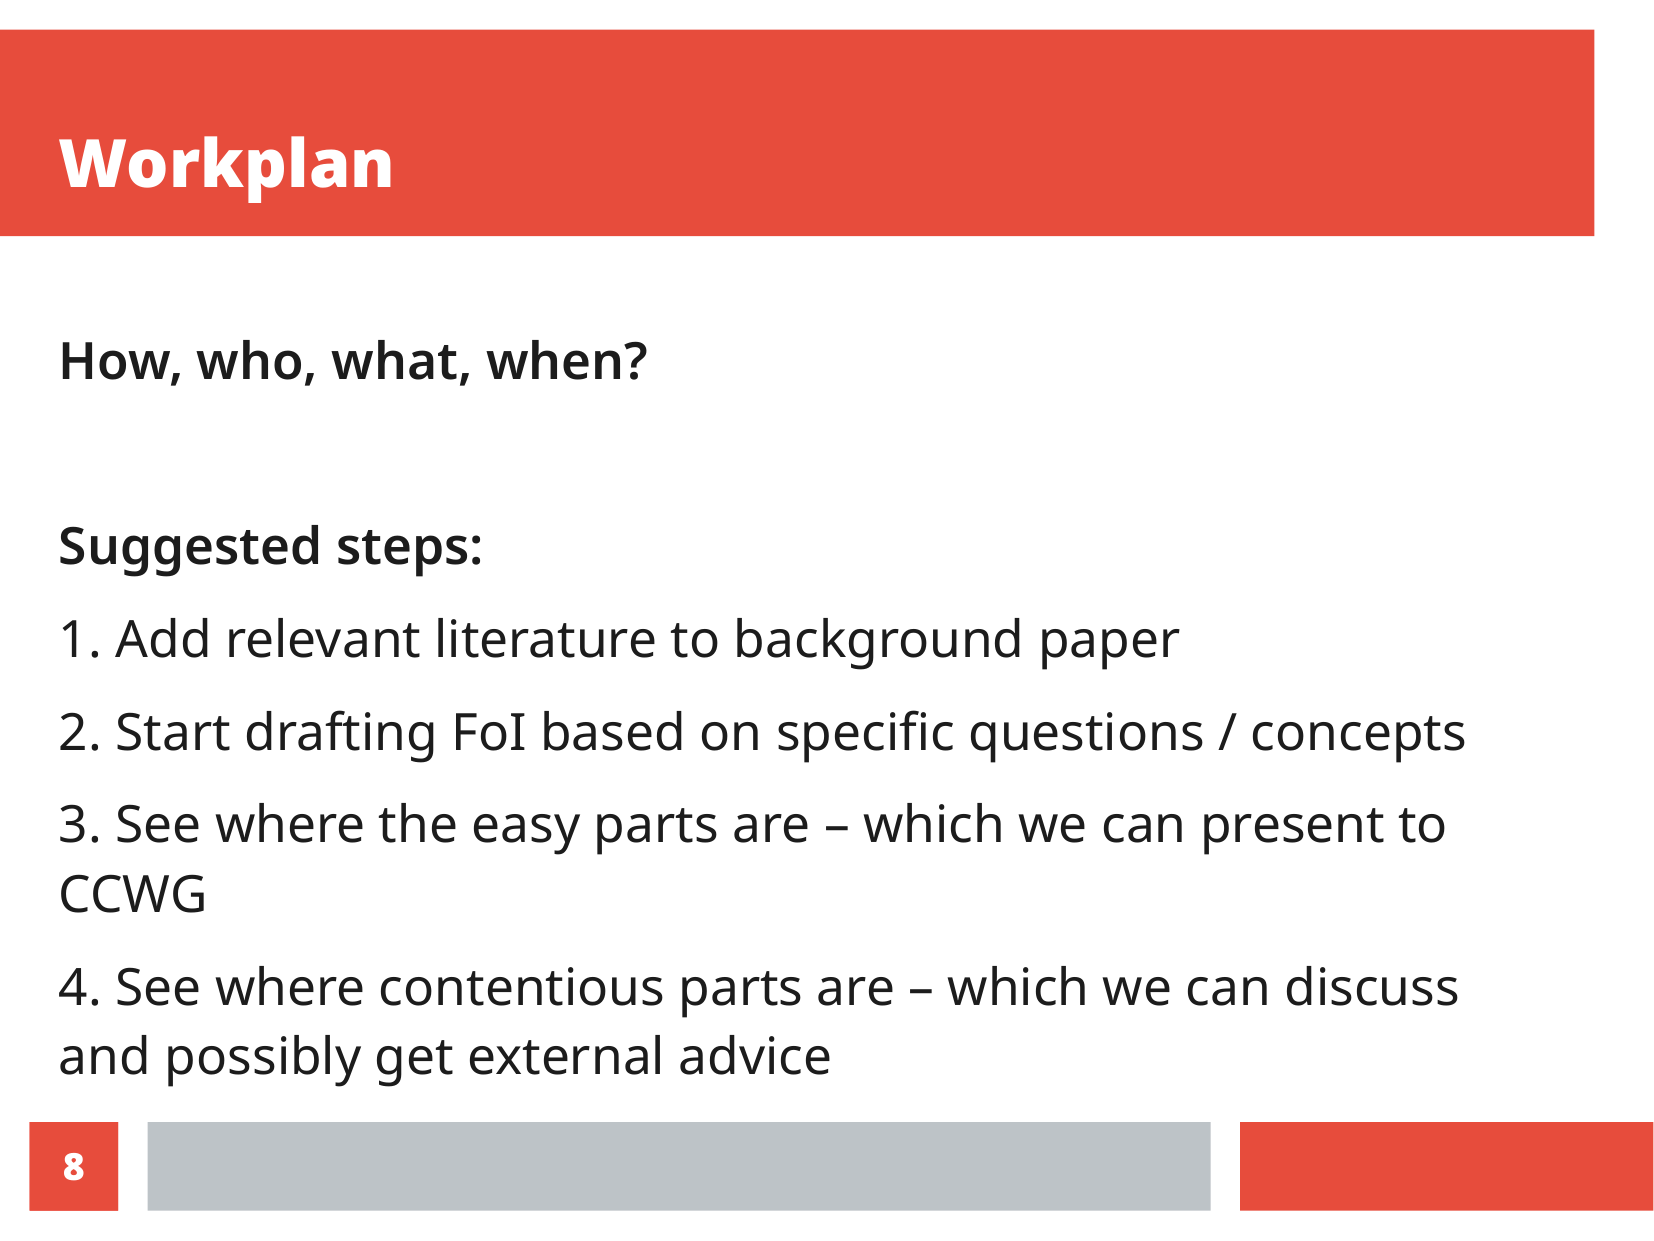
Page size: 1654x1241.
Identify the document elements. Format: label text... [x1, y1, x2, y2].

title Workplan [59, 59, 1595, 207]
list How, who, what, when? Suggested steps: 1. Add relevant literature to background paper 2. Start drafting FoI based on specific questions / concepts 3. See where the easy parts are – which we can present to CCWG 4. See where contentious parts are – which we can discuss and possibly get external advice [59, 324, 1565, 1093]
